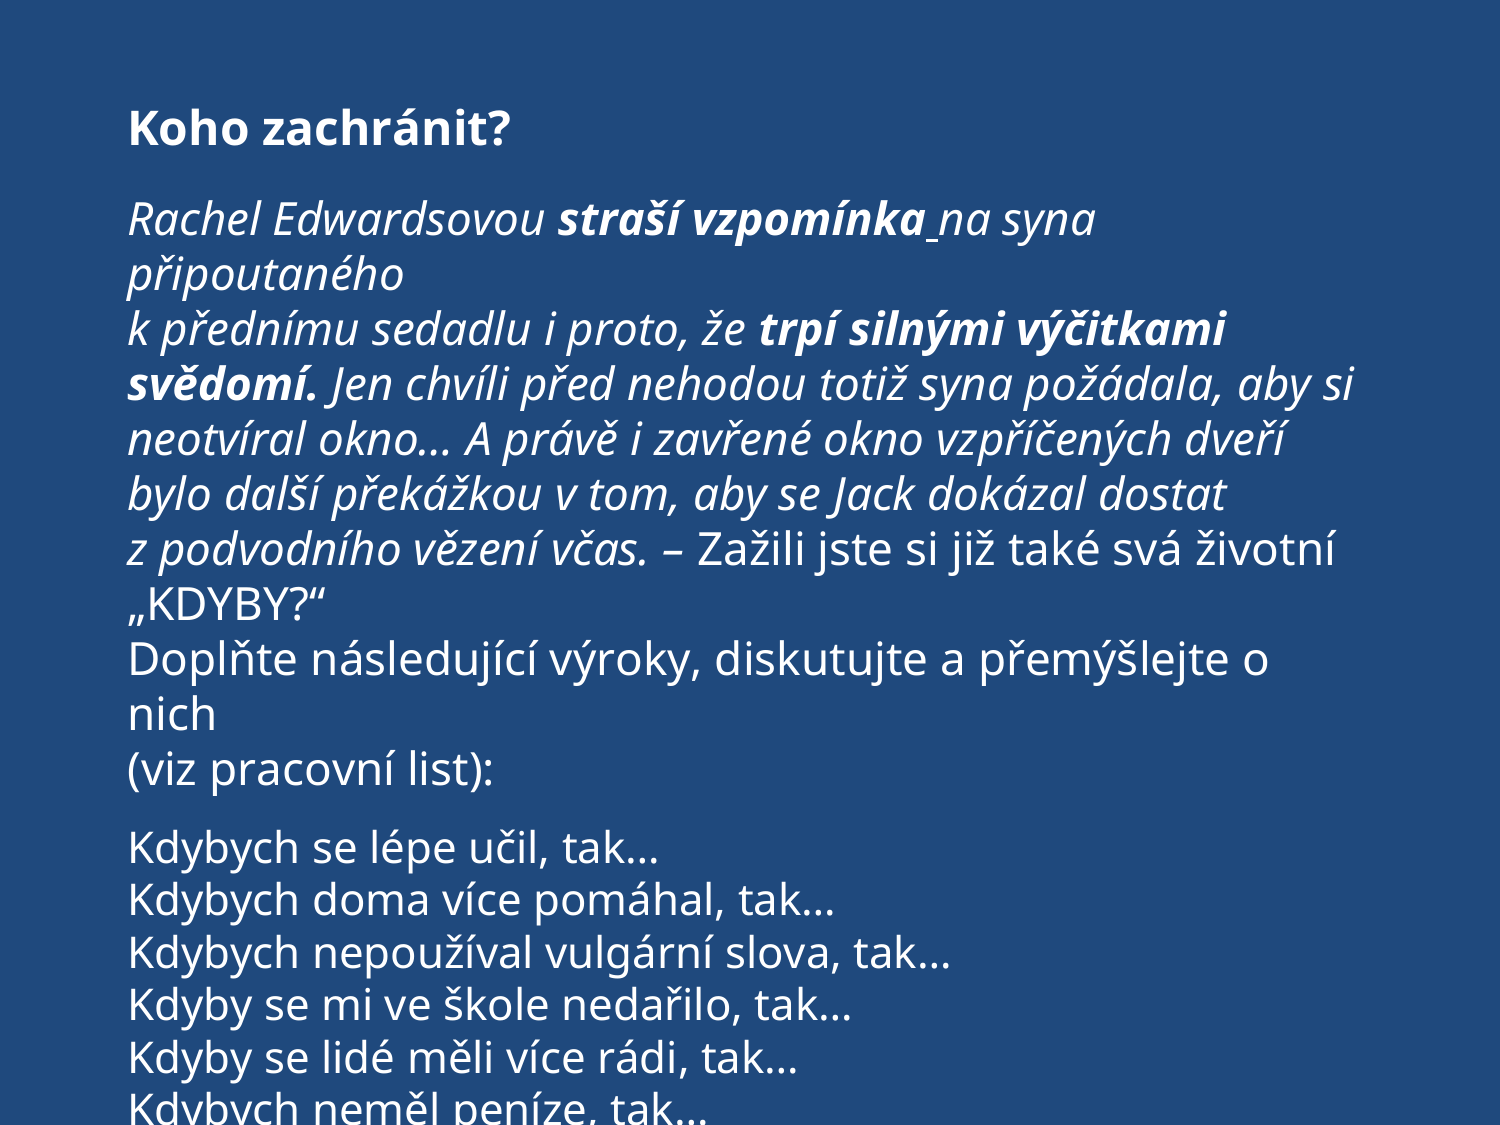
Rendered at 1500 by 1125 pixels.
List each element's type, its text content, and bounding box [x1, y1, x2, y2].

title Koho zachránit? Rachel Edwardsovou straší vzpomínka na syna připoutaného k přednímu sedadlu i proto, že trpí silnými výčitkami svědomí. Jen chvíli před nehodou totiž syna požádala, aby si neotvíral okno… A právě i zavřené okno vzpříčených dveří bylo další překážkou v tom, aby se Jack dokázal dostat z podvodního vězení včas. – Zažili jste si již také svá životní „KDYBY?“ Doplňte následující výroky, diskutujte a přemýšlejte o nich (viz pracovní list): Kdybych se lépe učil, tak… Kdybych doma více pomáhal, tak… Kdybych nepoužíval vulgární slova, tak… Kdyby se mi ve škole nedařilo, tak… Kdyby se lidé měli více rádi, tak… Kdybych neměl peníze, tak… [112, 89, 1388, 1125]
